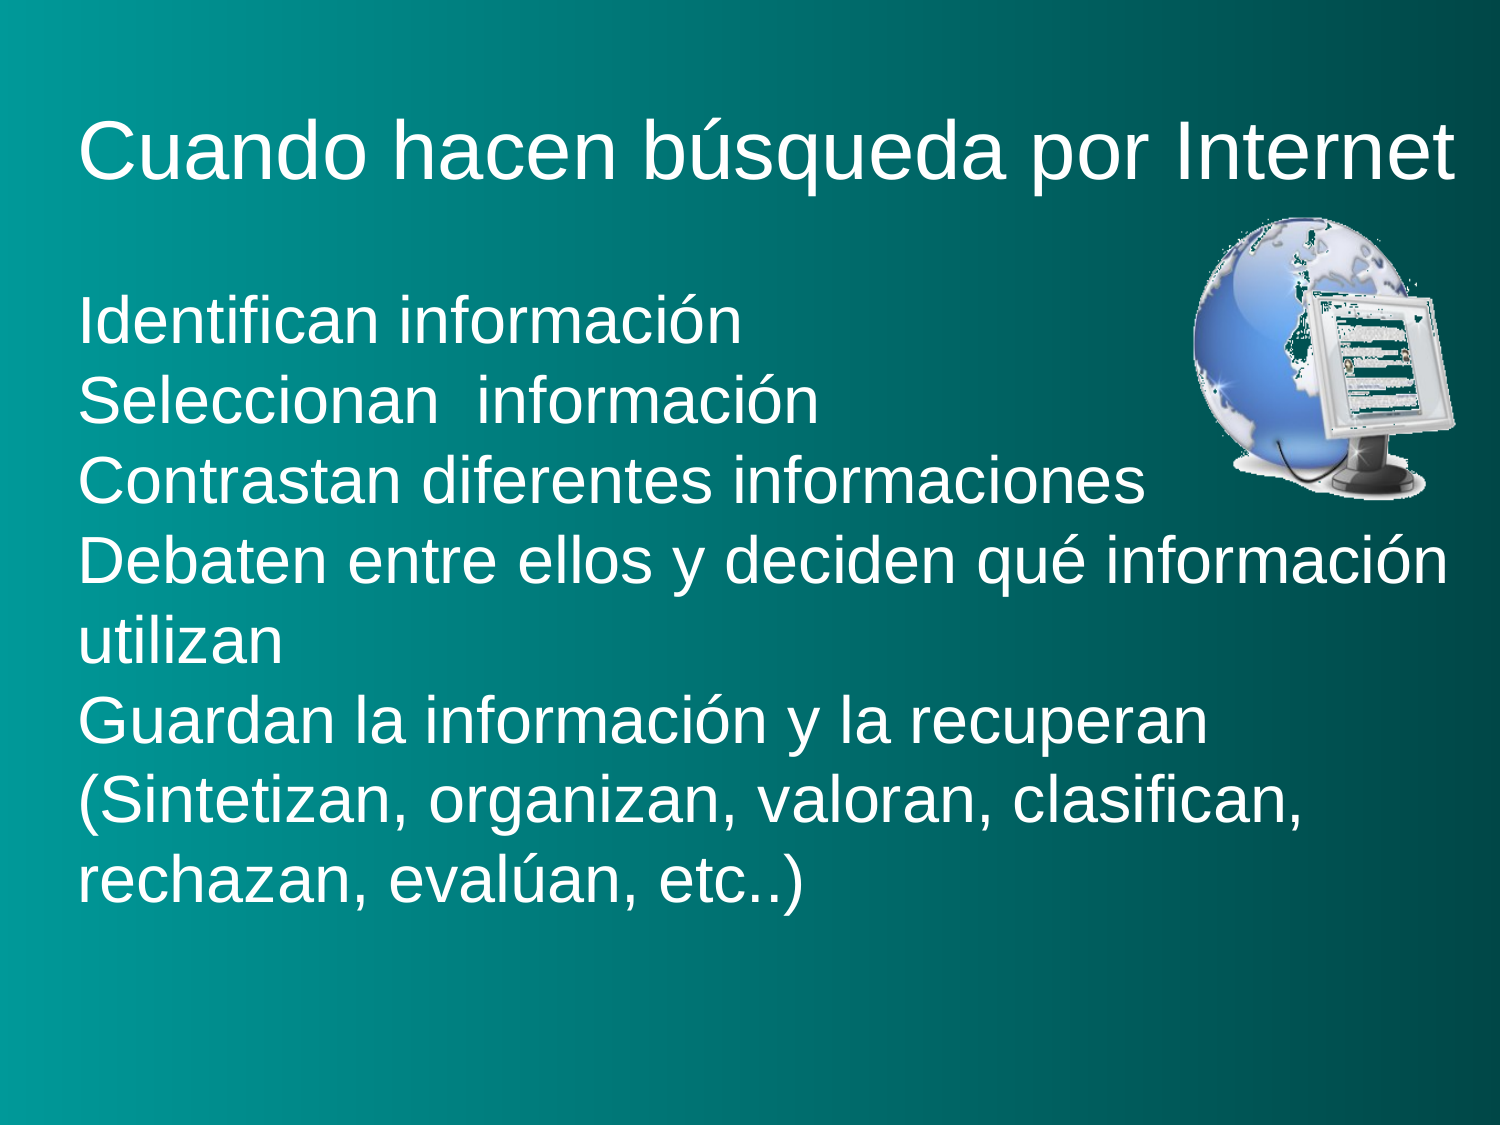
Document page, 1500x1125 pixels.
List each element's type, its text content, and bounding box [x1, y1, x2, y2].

text_box Cuando hacen búsqueda por Internet Identifican información Seleccionan información Contrastan diferentes informaciones Debaten entre ellos y deciden qué información utilizan Guardan la información y la recuperan (Sintetizan, organizan, valoran, clasifican, rechazan, evalúan, etc..) [62, 74, 1500, 924]
